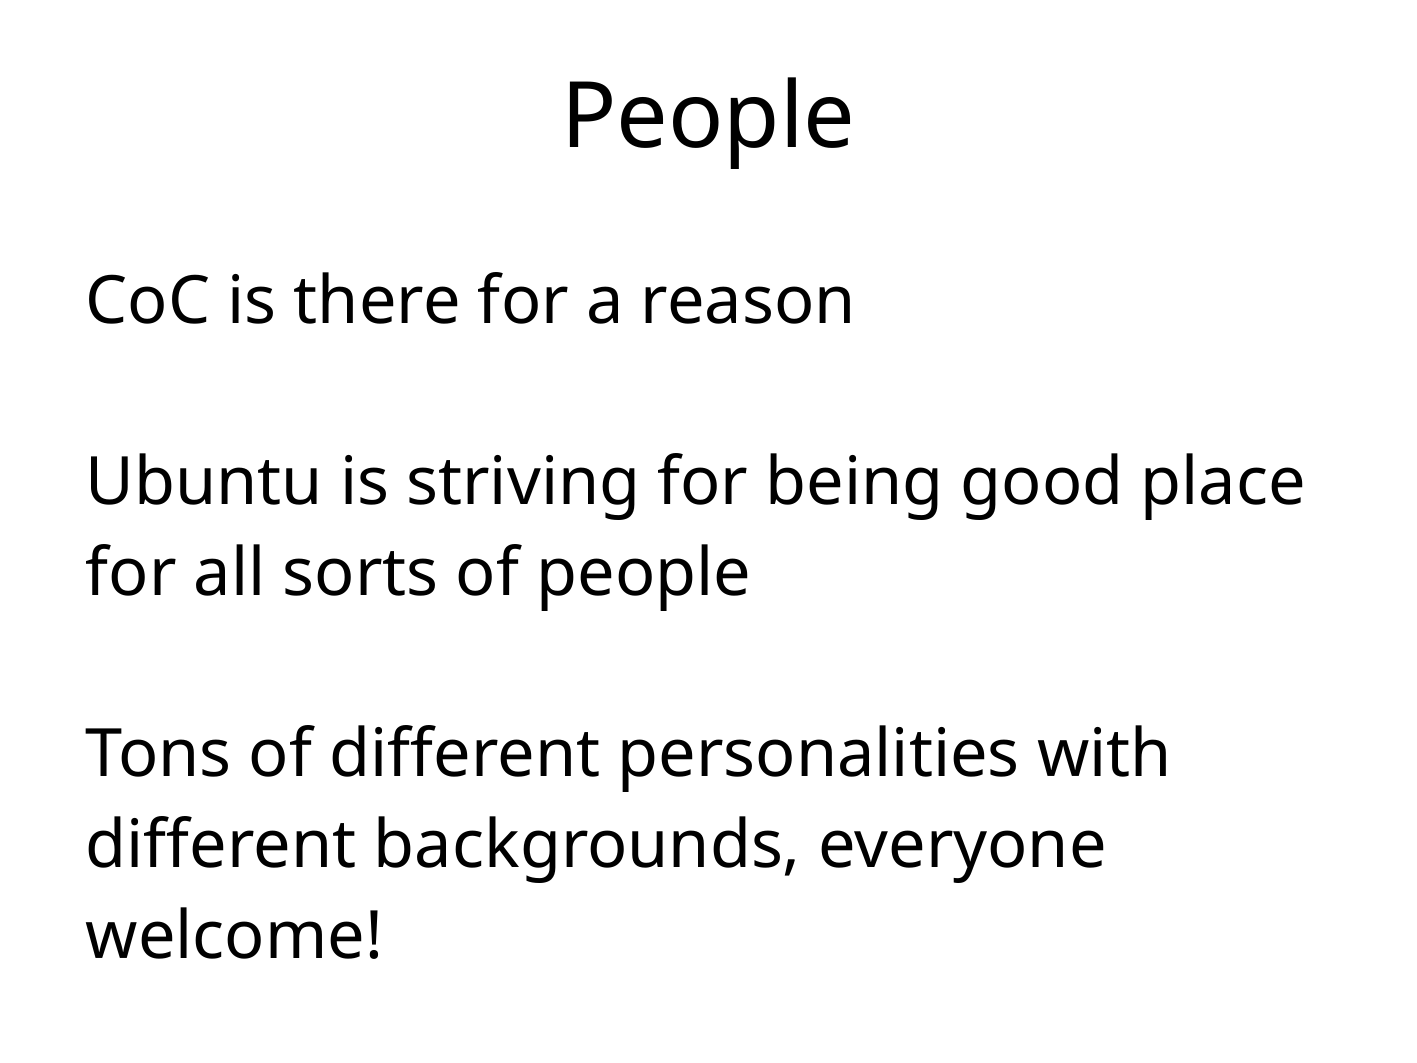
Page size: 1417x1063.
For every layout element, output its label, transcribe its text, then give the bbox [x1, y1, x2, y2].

text_box CoC is there for a reason Ubuntu is striving for being good place for all sorts of people Tons of different personalities with different backgrounds, everyone welcome! [70, 244, 1346, 925]
text_box People [70, 42, 1346, 213]
